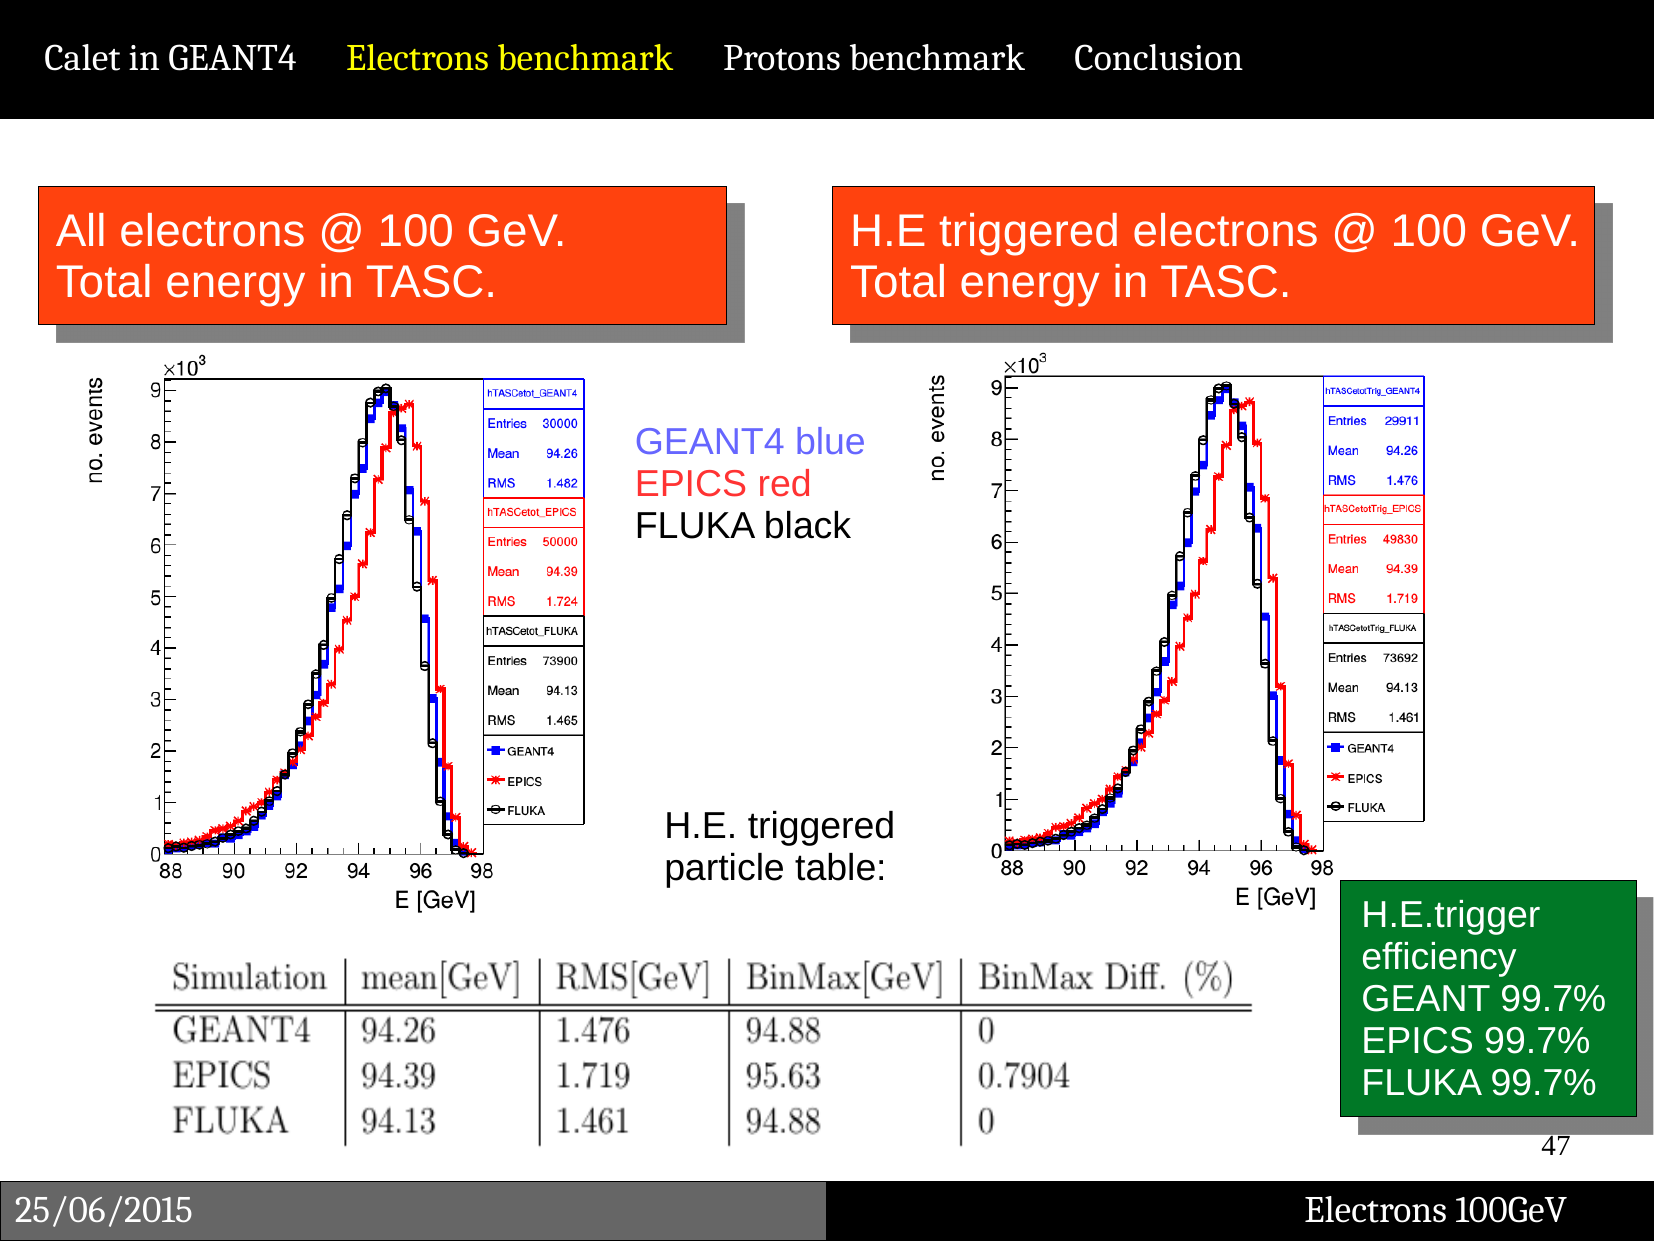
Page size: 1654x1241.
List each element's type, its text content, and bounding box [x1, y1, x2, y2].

text_box [0, 1181, 1654, 1241]
text_box [832, 186, 1595, 325]
picture [147, 944, 1288, 1152]
text_box Electrons 100GeV [1289, 1181, 1654, 1240]
text_box H.E triggered electrons @ 100 GeV. Total energy in TASC. [835, 197, 1625, 325]
text_box [38, 186, 727, 325]
text_box 25/06/2015 [0, 1181, 246, 1240]
text_box H.E. triggered particle table: [649, 797, 914, 897]
text_box Calet in GEANT4 Electrons benchmark Protons benchmark Conclusion [29, 29, 1625, 89]
picture [82, 354, 597, 918]
text_box H.E.trigger efficiency GEANT 99.7% EPICS 99.7% FLUKA 99.7% [1346, 886, 1642, 1123]
text_box GEANT4 blue EPICS red FLUKA black [620, 413, 886, 555]
picture [914, 348, 1441, 913]
text_box [1340, 880, 1637, 1117]
text_box All electrons @ 100 GeV. Total energy in TASC. [41, 197, 688, 384]
text_box [0, 0, 1654, 119]
